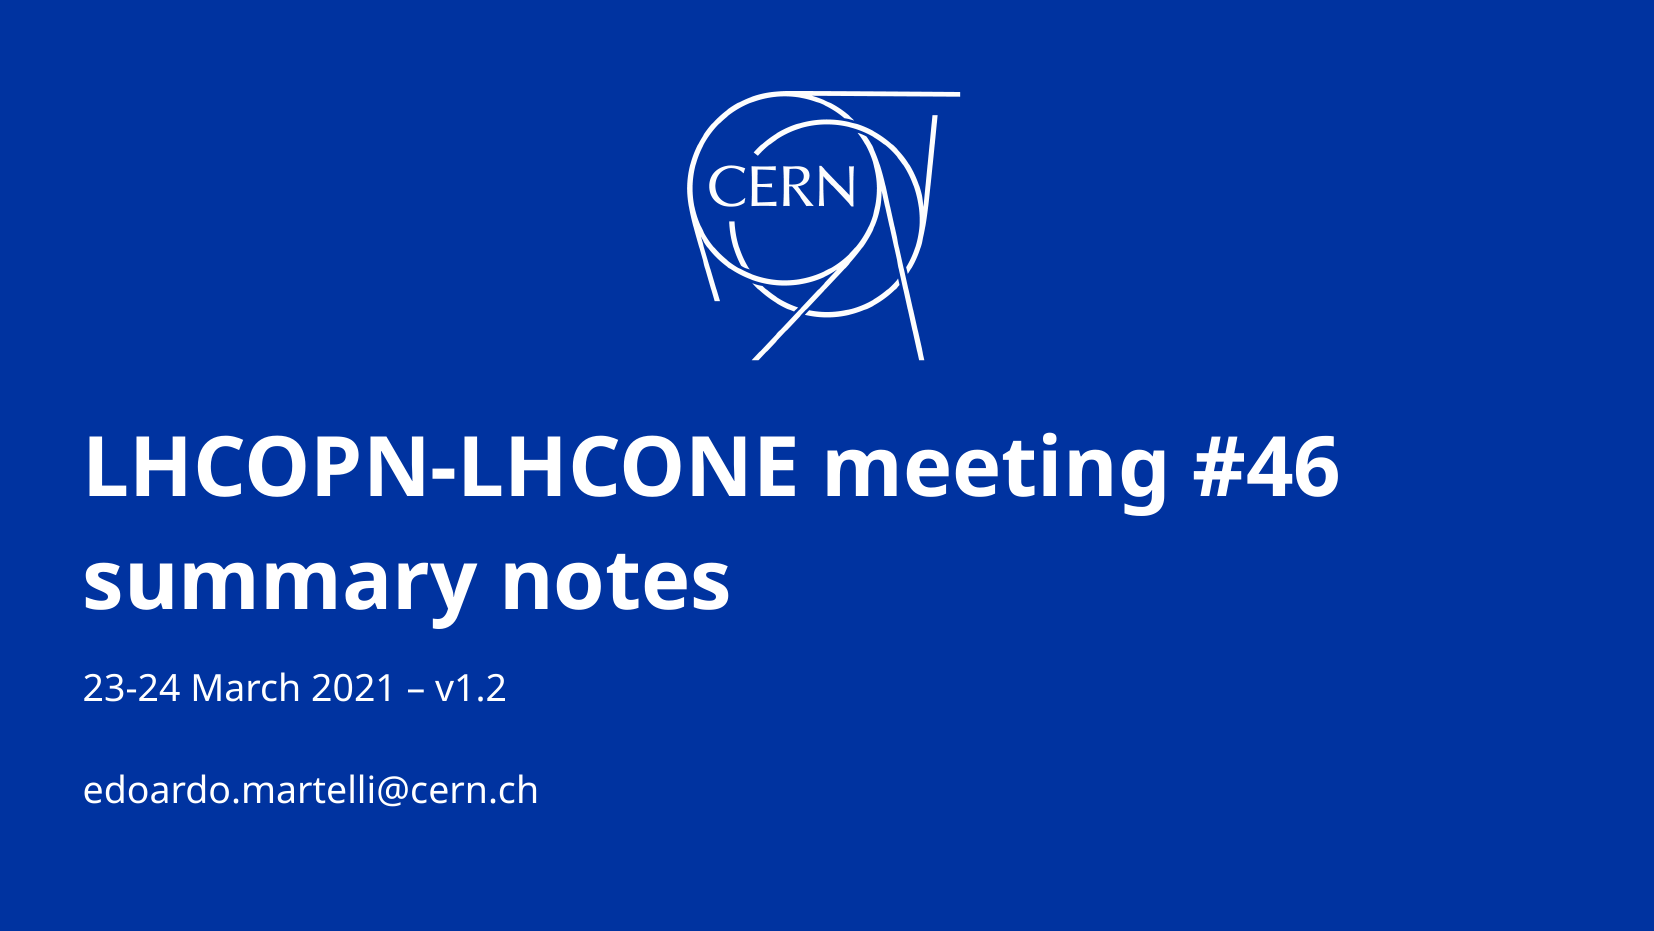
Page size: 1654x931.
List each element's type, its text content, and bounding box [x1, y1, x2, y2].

picture [679, 82, 971, 372]
list 23-24 March 2021 – v1.2 edoardo.martelli@cern.ch [82, 661, 1571, 898]
title LHCOPN-LHCONE meeting #46 summary notes [82, 407, 1571, 618]
